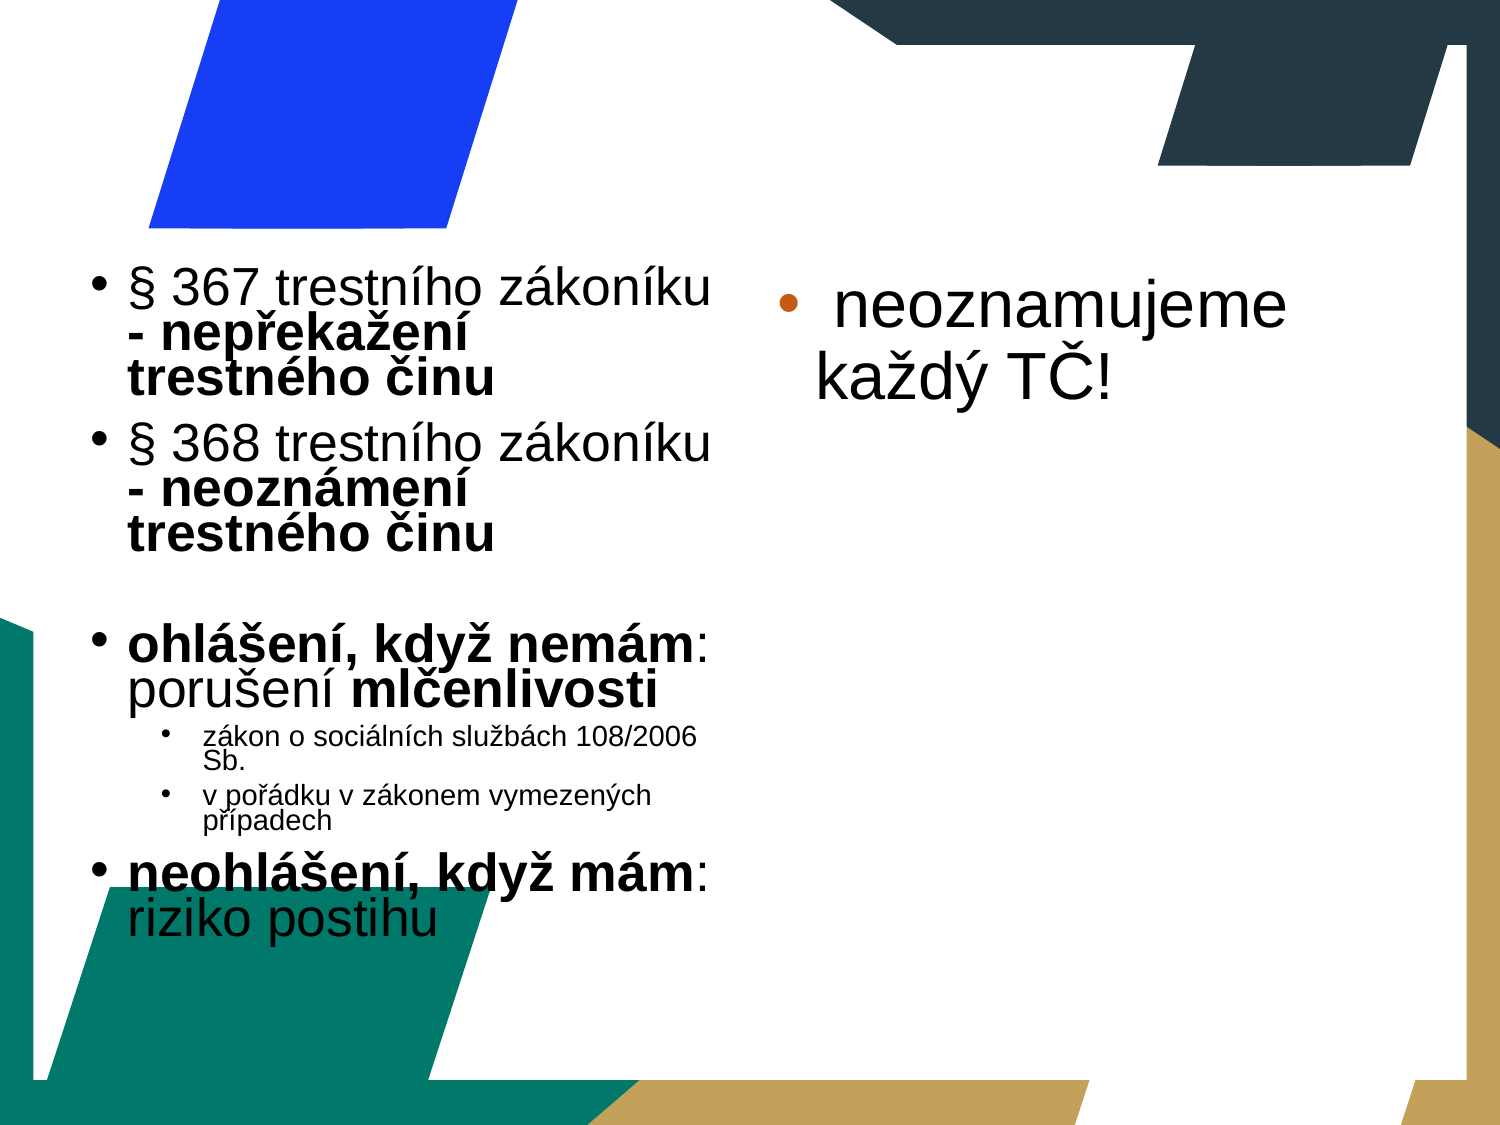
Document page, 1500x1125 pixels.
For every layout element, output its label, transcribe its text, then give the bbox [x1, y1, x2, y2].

list neoznamujeme každý TČ! [762, 262, 1425, 1005]
title [75, 45, 1425, 233]
list § 367 trestního zákoníku - nepřekažení trestného činu § 368 trestního zákoníku - neoznámení trestného činu ohlášení, když nemám: porušení mlčenlivosti zákon o sociálních službách 108/2006 Sb. v pořádku v zákonem vymezených případech neohlášení, když mám: riziko postihu [75, 262, 738, 1005]
